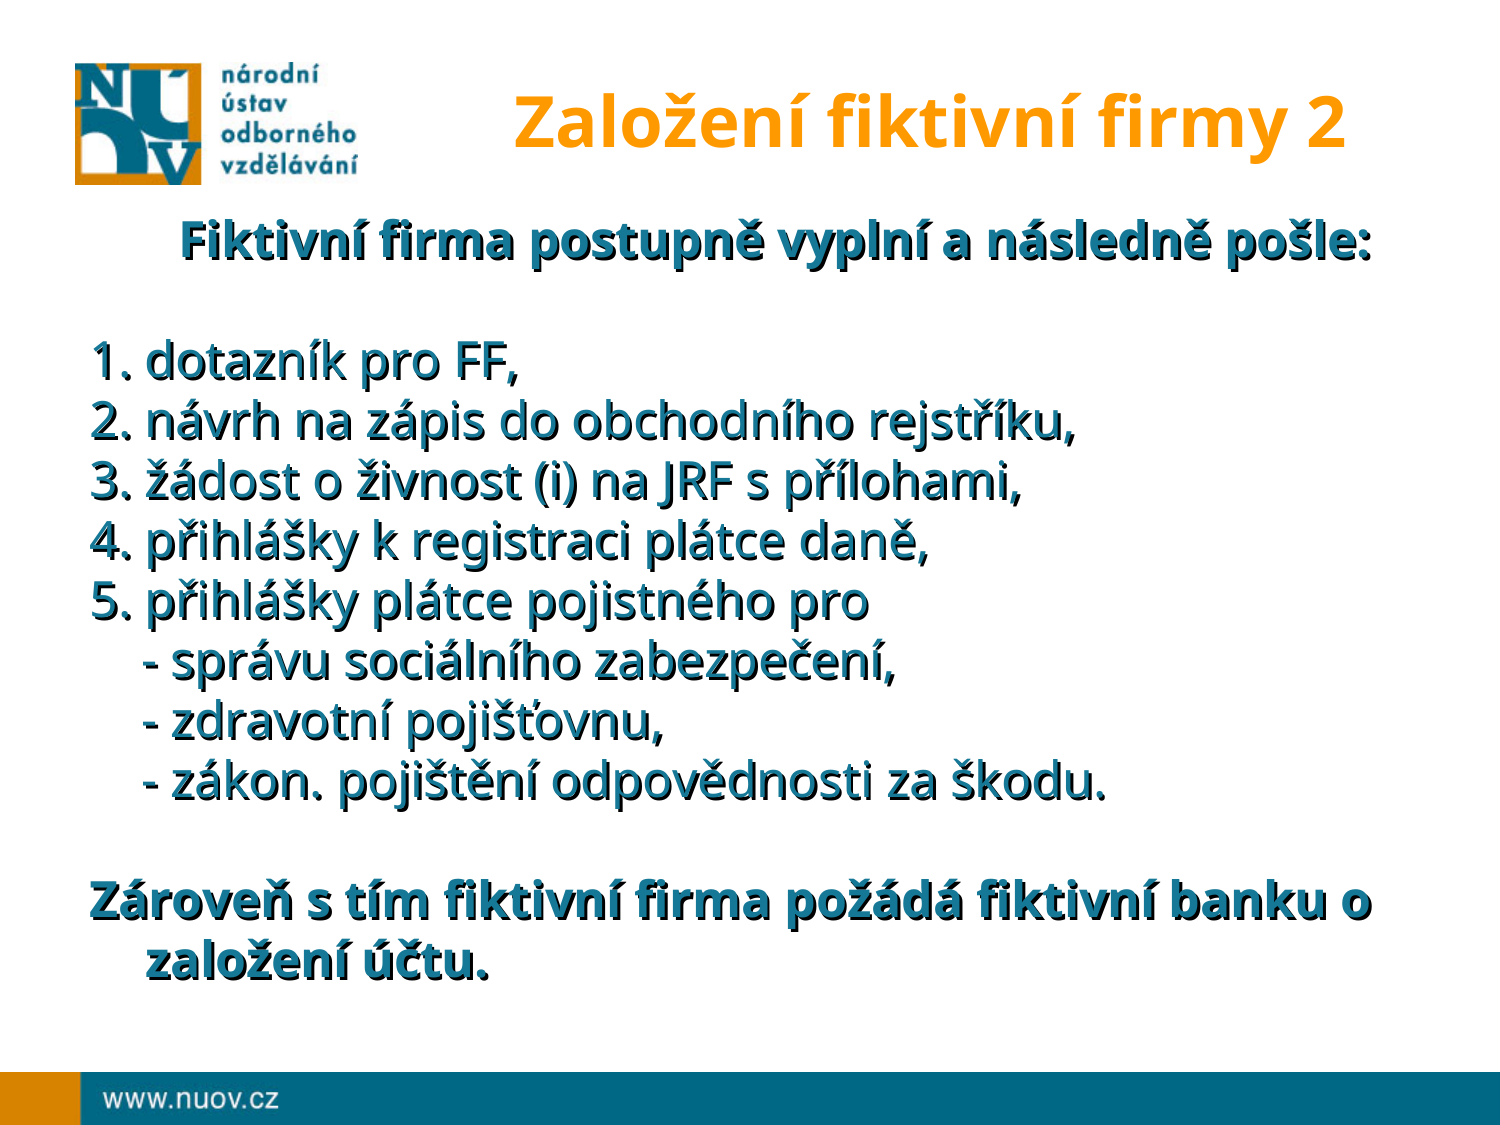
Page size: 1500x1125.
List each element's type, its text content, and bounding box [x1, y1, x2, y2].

text_box [75, 62, 358, 185]
text_box Fiktivní firma postupně vyplní a následně pošle: 1. dotazník pro FF, 2. návrh na zápis do obchodního rejstříku, 3. žádost o živnost (i) na JRF s přílohami, 4. přihlášky k registraci plátce daně, 5. přihlášky plátce pojistného pro - správu sociálního zabezpečení, - zdravotní pojišťovnu, - zákon. pojištění odpovědnosti za škodu. Zároveň s tím fiktivní firma požádá fiktivní banku o založení účtu. [74, 199, 1475, 996]
text_box [0, 1072, 1500, 1125]
title Založení fiktivní firmy 2 [362, 24, 1500, 213]
